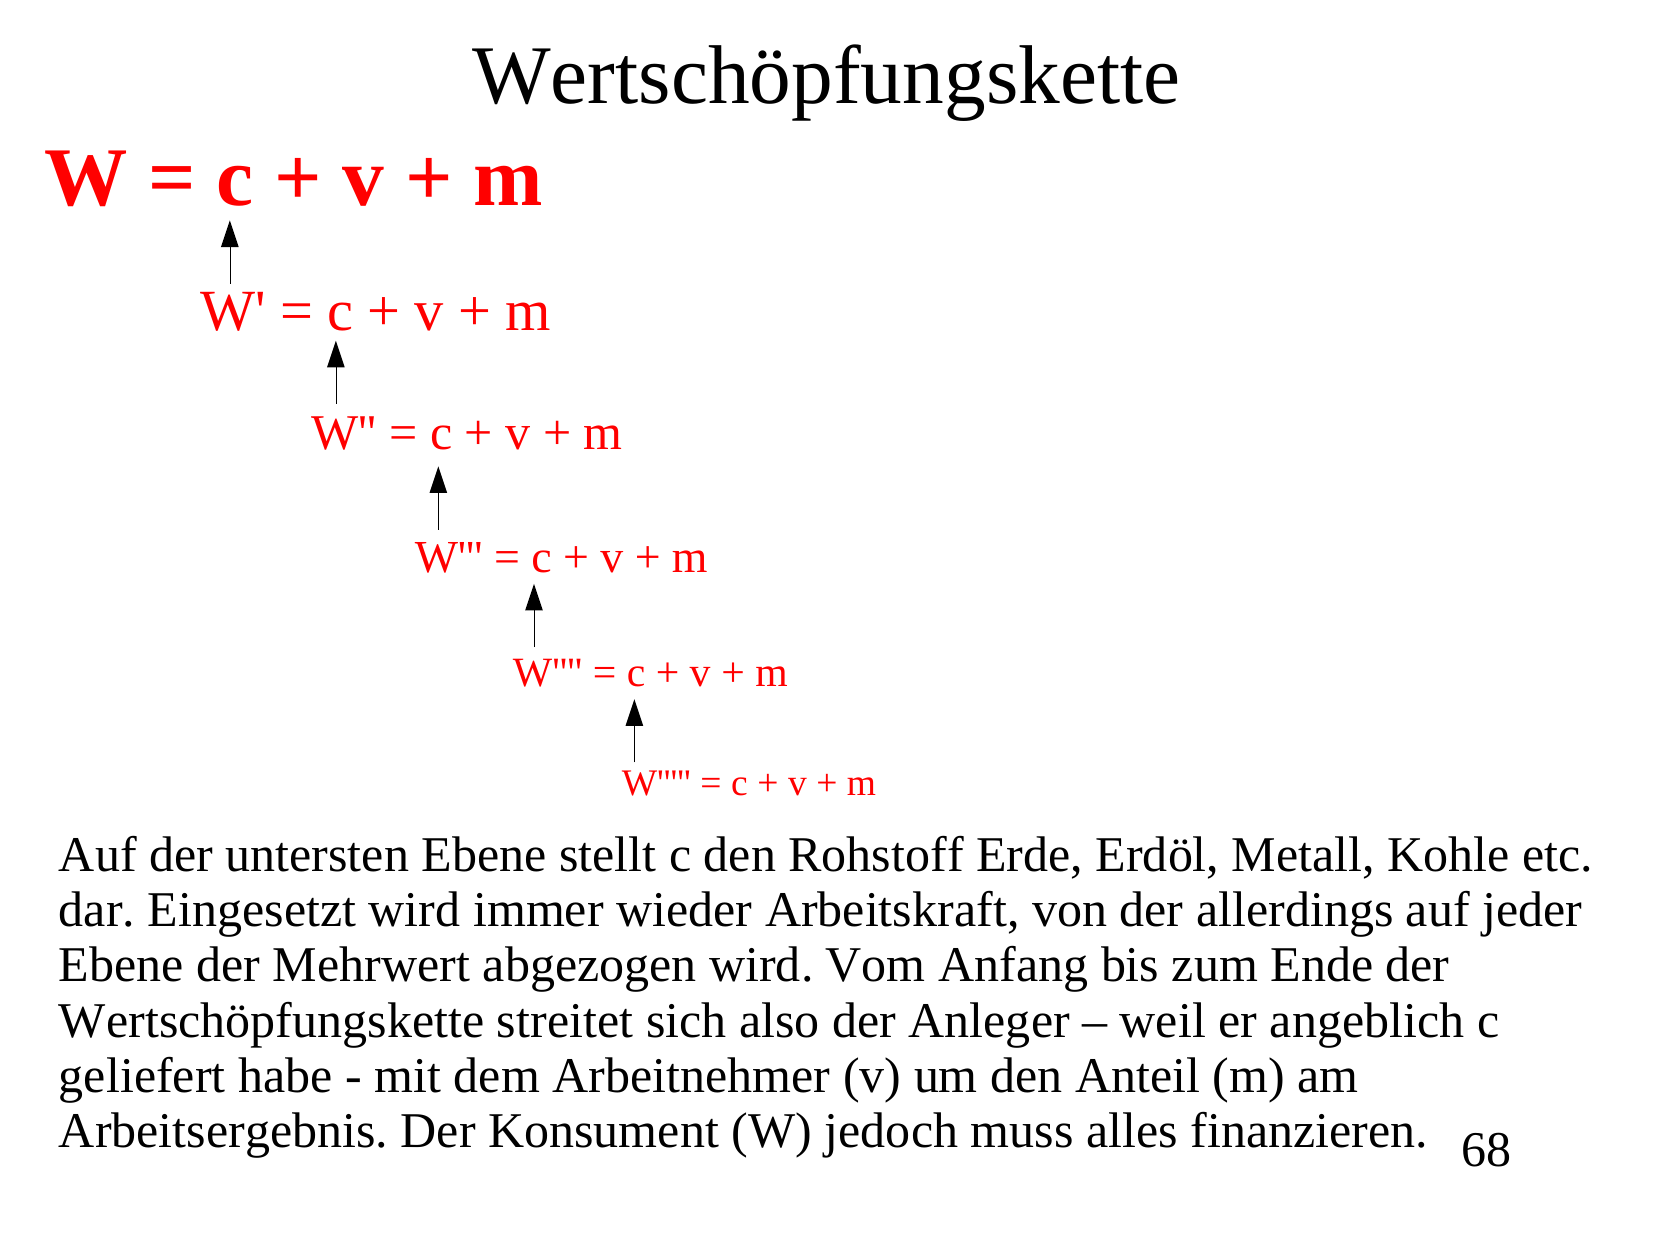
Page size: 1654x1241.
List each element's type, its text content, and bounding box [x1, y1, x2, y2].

text_box W''''' = c + v + m [621, 762, 880, 810]
text_box W' = c + v + m [200, 277, 553, 350]
text_box W''' = c + v + m [414, 531, 708, 588]
text_box W'' = c + v + m [311, 405, 626, 466]
text_box Auf der untersten Ebene stellt c den Rohstoff Erde, Erdöl, Metall, Kohle etc. dar. Eingesetzt wird immer wieder Arbeitskraft, von der allerdings auf jeder Ebene der Mehrwert abgezogen wird. Vom Anfang bis zum Ende der Wertschöpfungskette streitet sich also der Anleger – weil er angeblich c geliefert habe - mit dem Arbeitnehmer (v) um den Anteil (m) am Arbeitsergebnis. Der Konsument (W) jedoch muss alles finanzieren. [59, 826, 1619, 1193]
text_box W = c + v + m [44, 131, 544, 241]
text_box Wertschöpfungskette [472, 29, 1211, 131]
text_box <Nummer> [1461, 1122, 1654, 1183]
text_box W'''' = c + v + m [512, 649, 796, 702]
